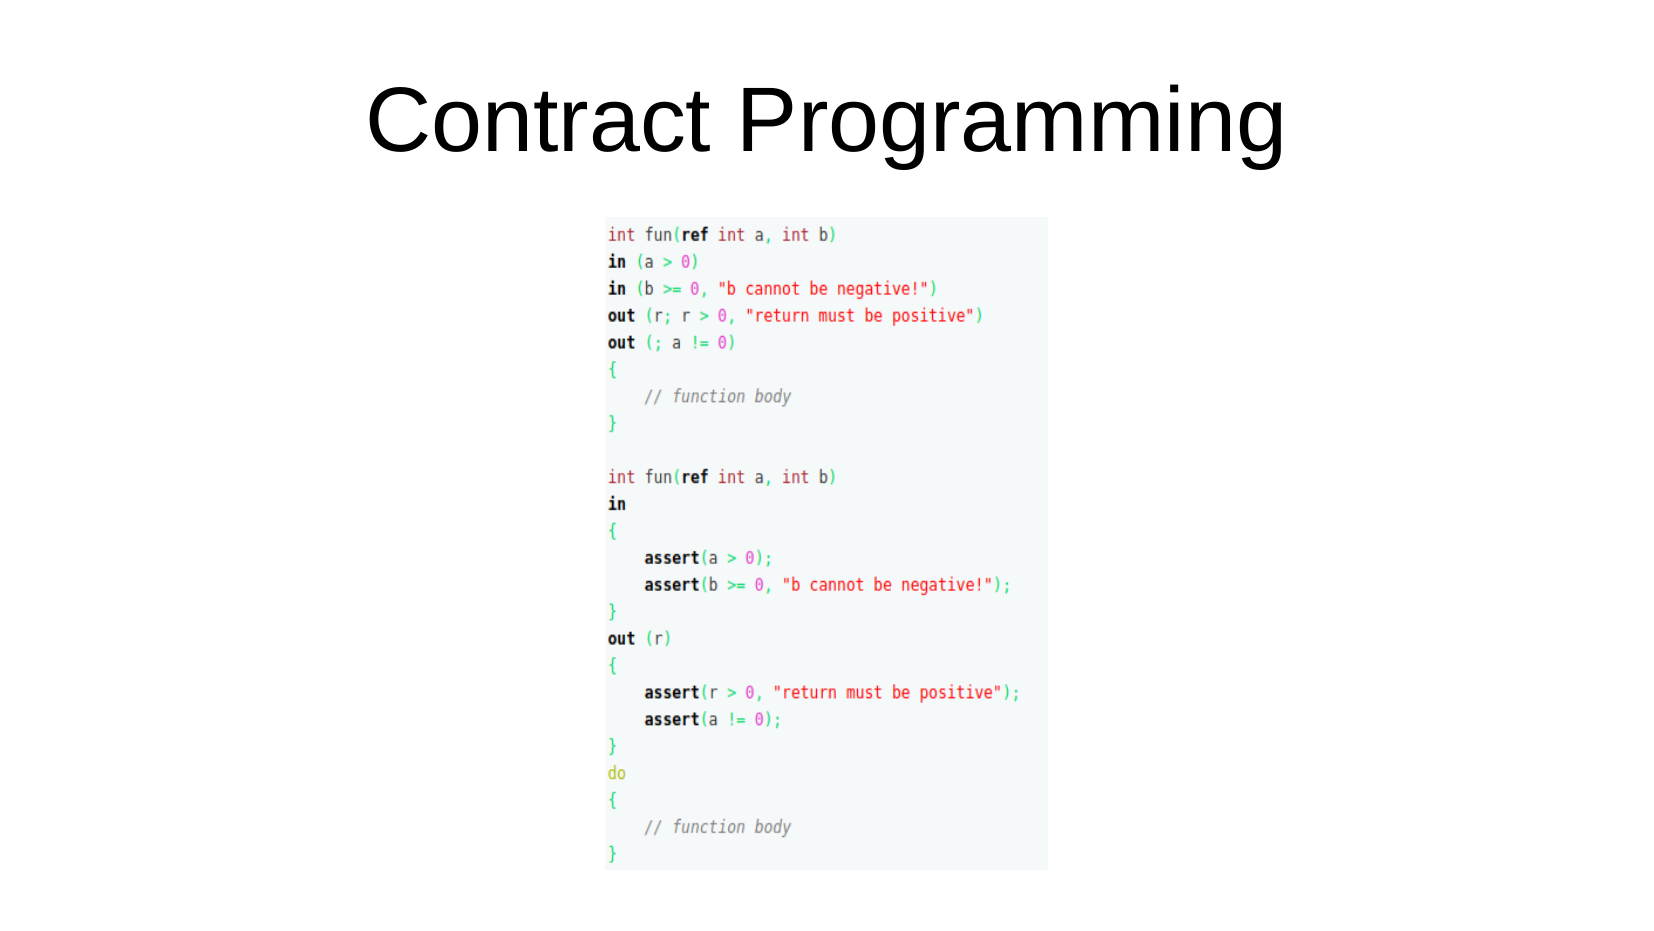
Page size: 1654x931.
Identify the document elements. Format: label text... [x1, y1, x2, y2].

picture [605, 217, 1048, 870]
title Contract Programming [82, 37, 1571, 193]
